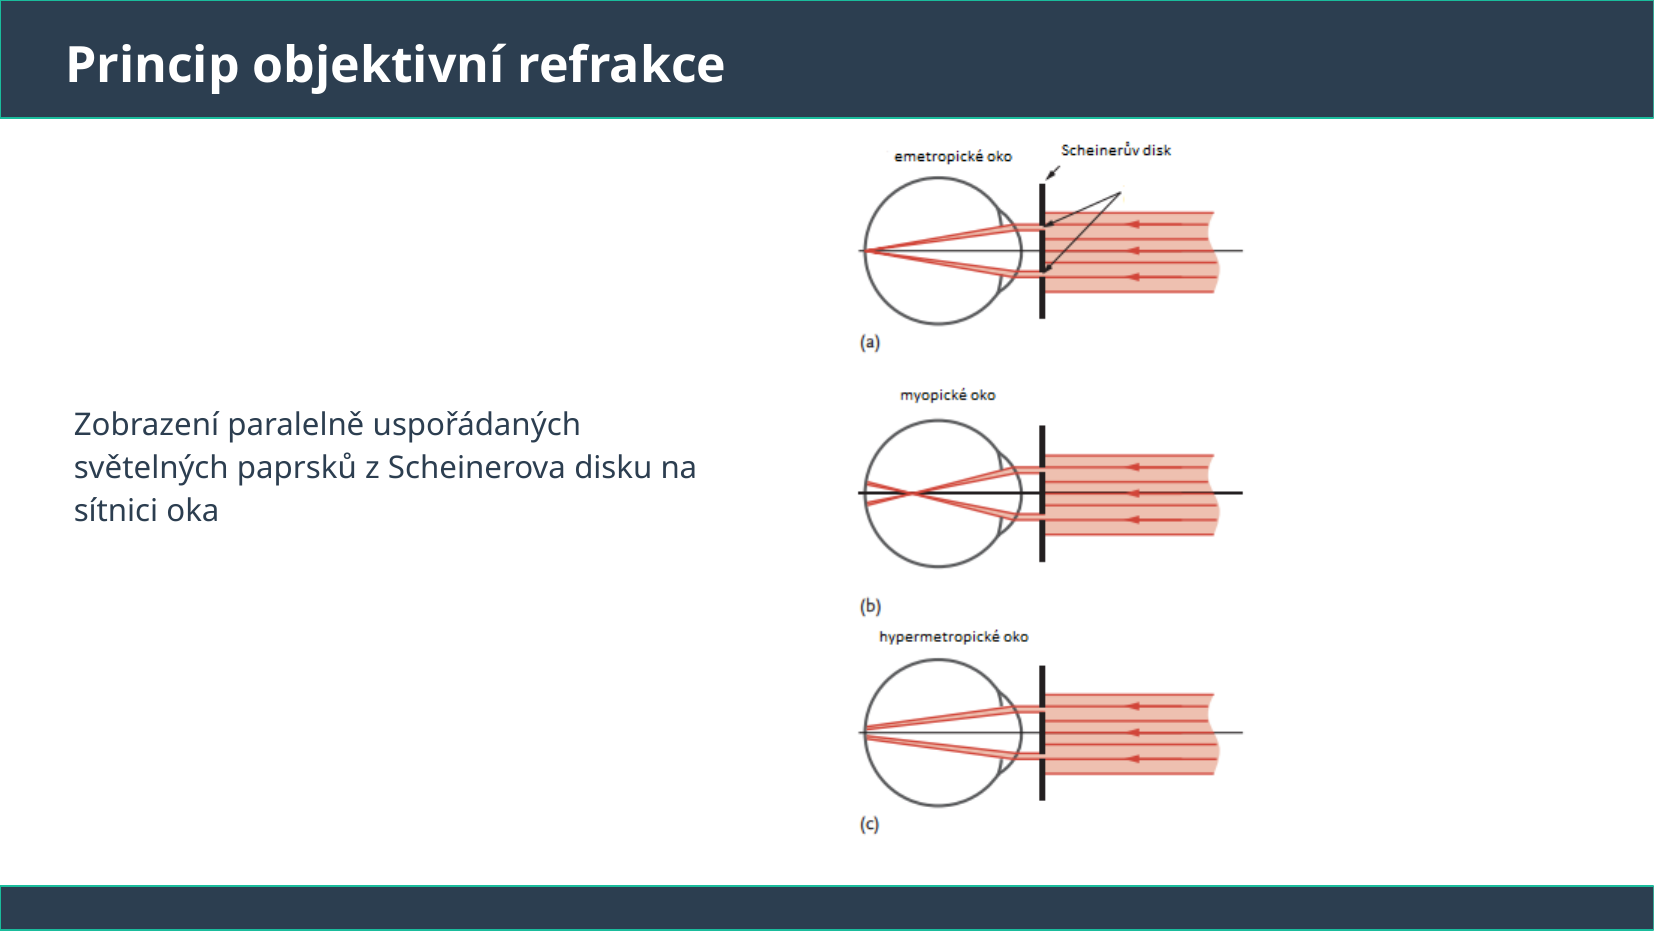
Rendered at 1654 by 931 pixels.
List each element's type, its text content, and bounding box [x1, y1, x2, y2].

title Princip objektivní refrakce [64, 7, 1601, 119]
text_box Zobrazení paralelně uspořádaných světelných paprsků z Scheinerova disku na sítnici oka [59, 406, 739, 526]
picture [791, 136, 1270, 849]
